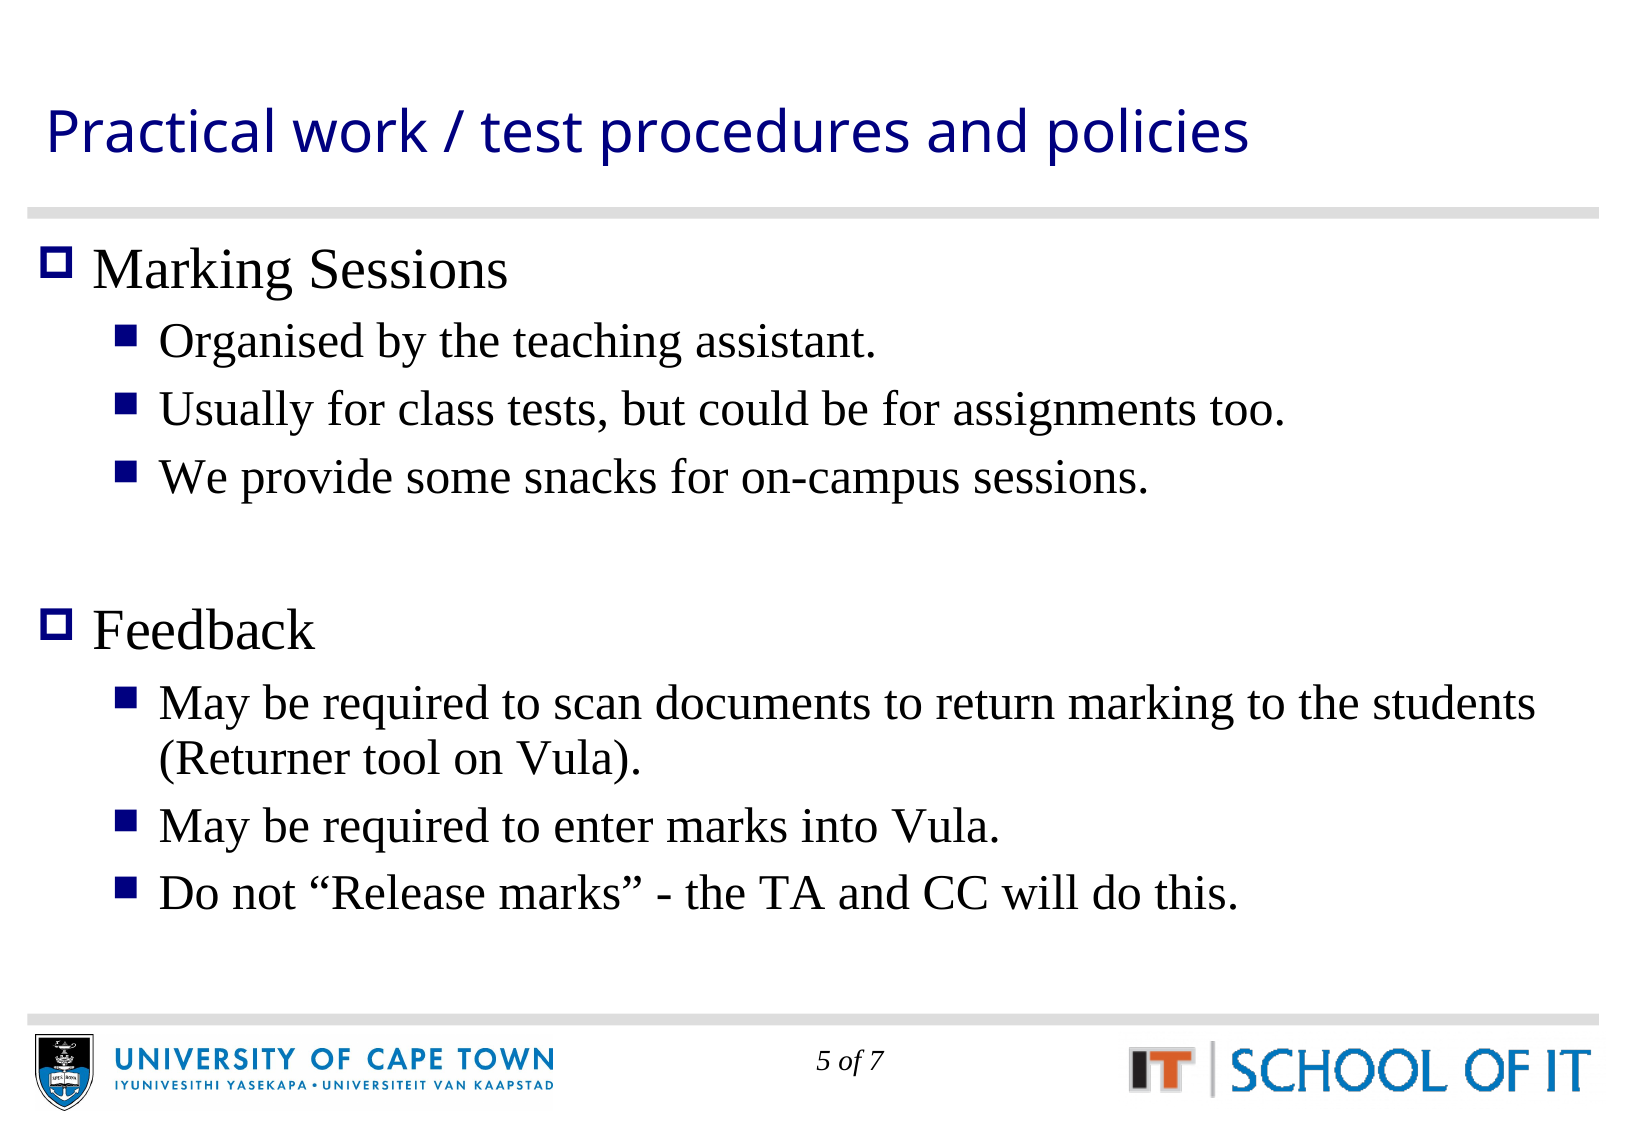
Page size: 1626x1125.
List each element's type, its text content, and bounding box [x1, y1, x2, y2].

title Practical work / test procedures and policies [45, 66, 1583, 194]
picture [1118, 1030, 1606, 1109]
picture [35, 1034, 553, 1111]
list Marking Sessions Organised by the teaching assistant. Usually for class tests, but could be for assignments too. We provide some snacks for on-campus sessions. Feedback May be required to scan documents to return marking to the students (Returner tool on Vula). May be required to enter marks into Vula. Do not “Release marks” - the TA and CC will do this. [36, 236, 1579, 921]
